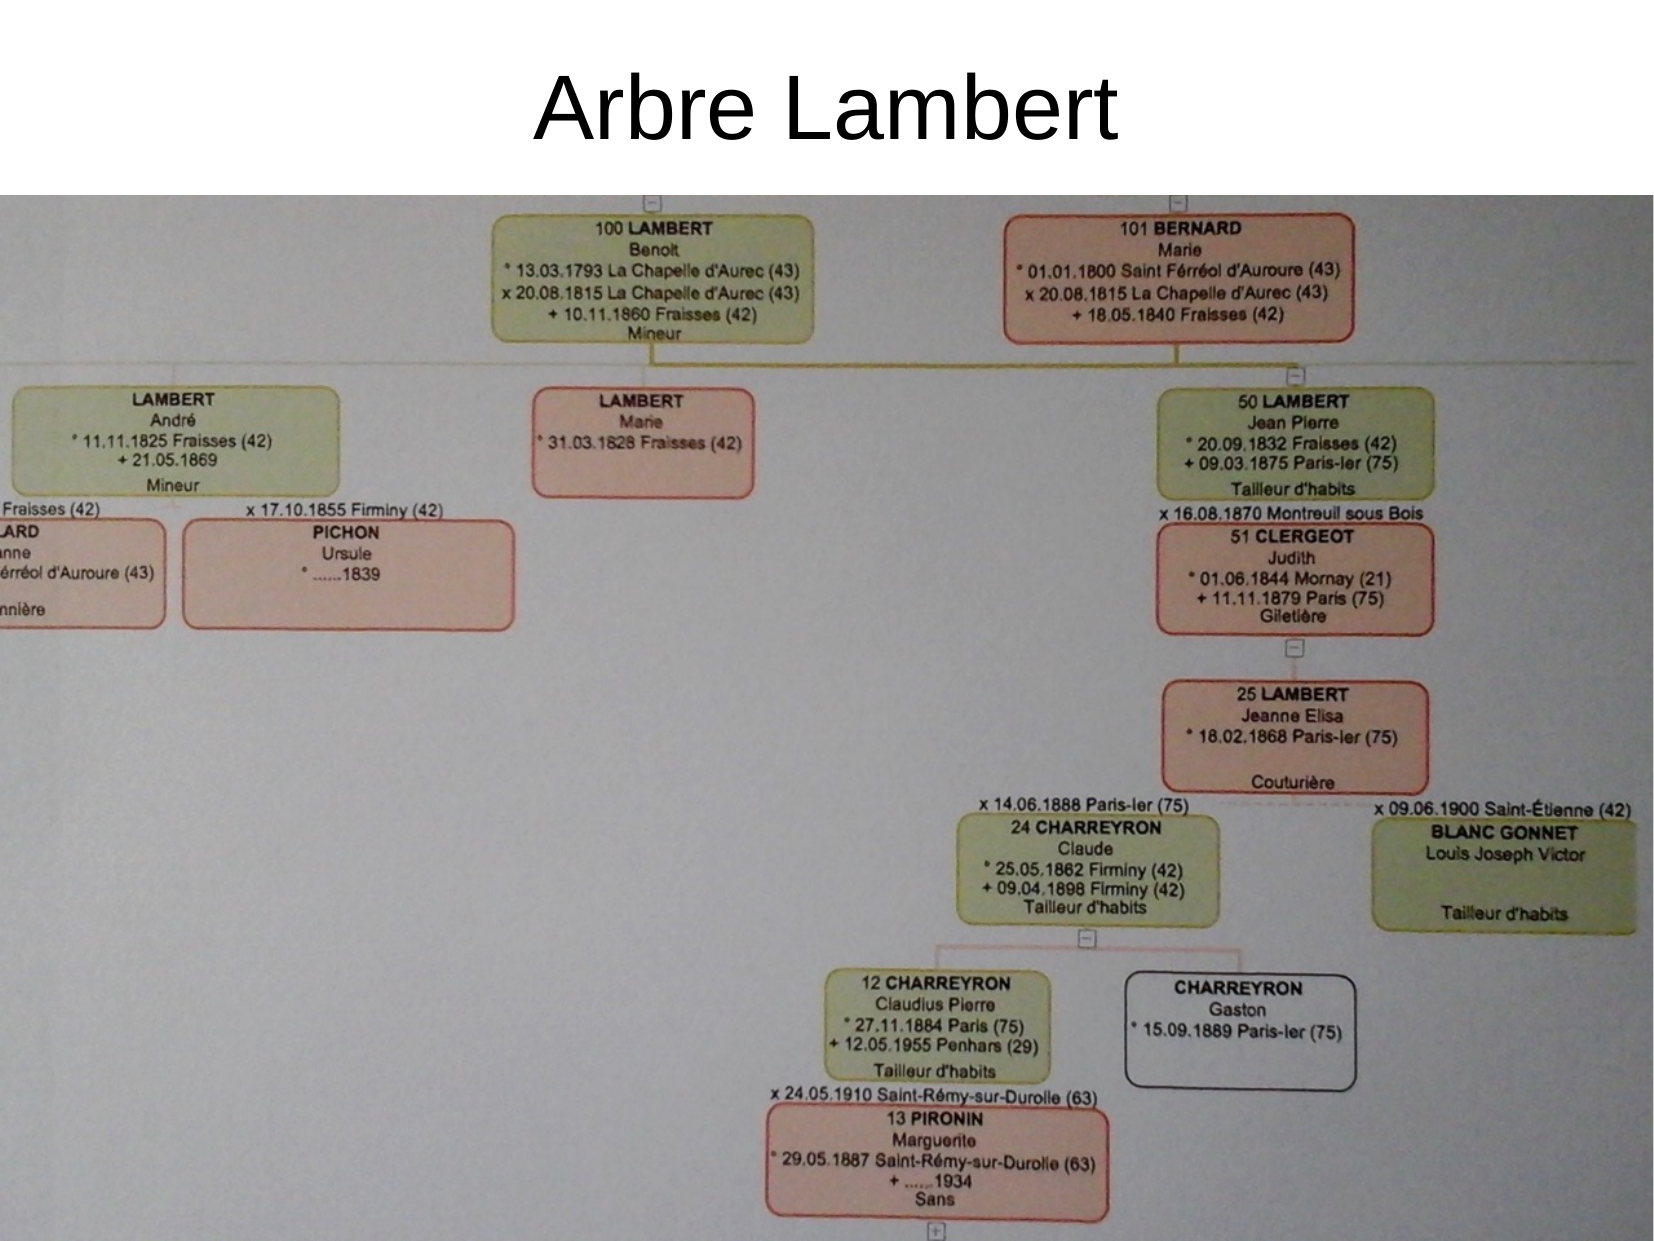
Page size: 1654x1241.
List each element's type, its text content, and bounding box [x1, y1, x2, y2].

title Arbre Lambert [82, 49, 1571, 166]
picture [0, 195, 1654, 1241]
